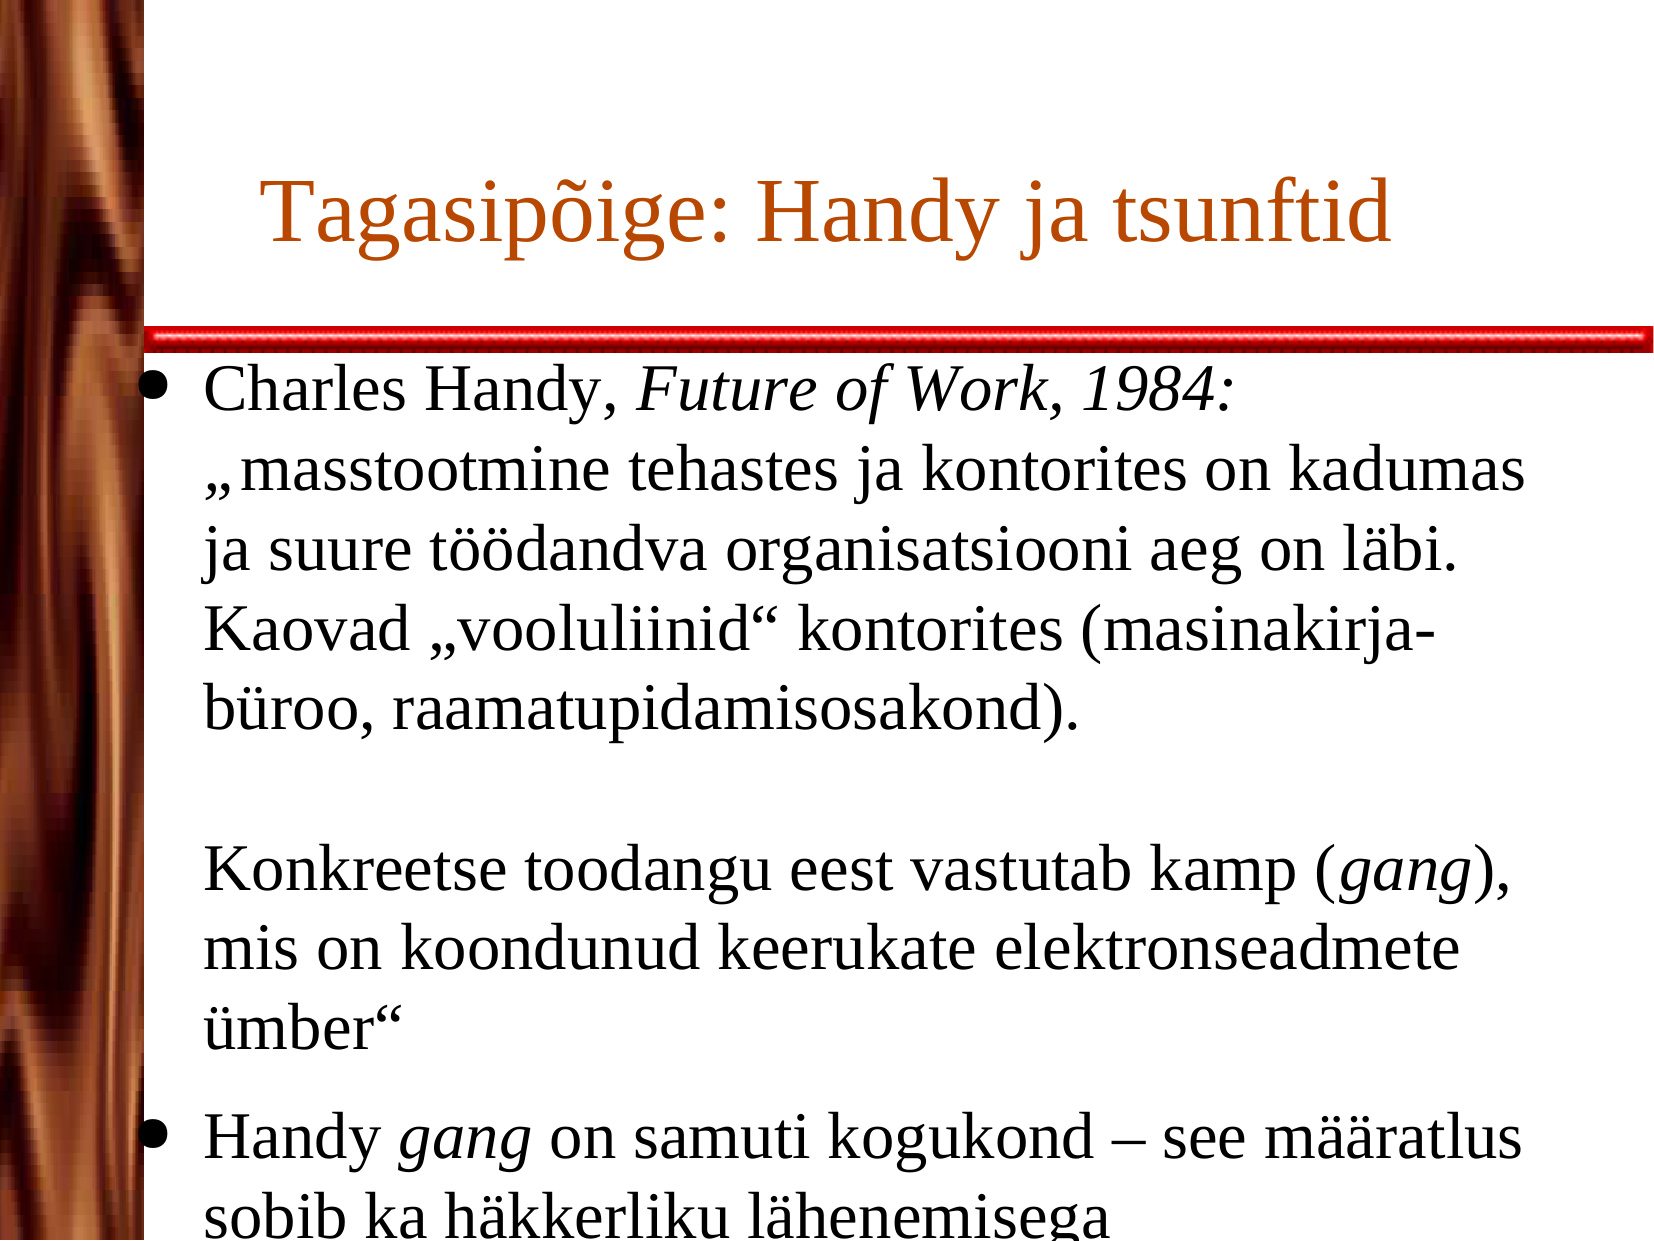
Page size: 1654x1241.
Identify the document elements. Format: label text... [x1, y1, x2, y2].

list Charles Handy, Future of Work, 1984: „masstootmine tehastes ja kontorites on kadumas ja suure töödandva organisatsiooni aeg on läbi. Kaovad „vooluliinid“ kontorites (masinakirja-büroo, raamatupidamisosakond). Konkreetse toodangu eest vastutab kamp (gang), mis on koondunud keerukate elektronseadmete ümber“ Handy gang on samuti kogukond – see määratlus sobib ka häkkerliku lähenemisega [121, 344, 1533, 1241]
title Tagasipõige: Handy ja tsunftid [121, 100, 1533, 312]
picture [0, 0, 1654, 1240]
